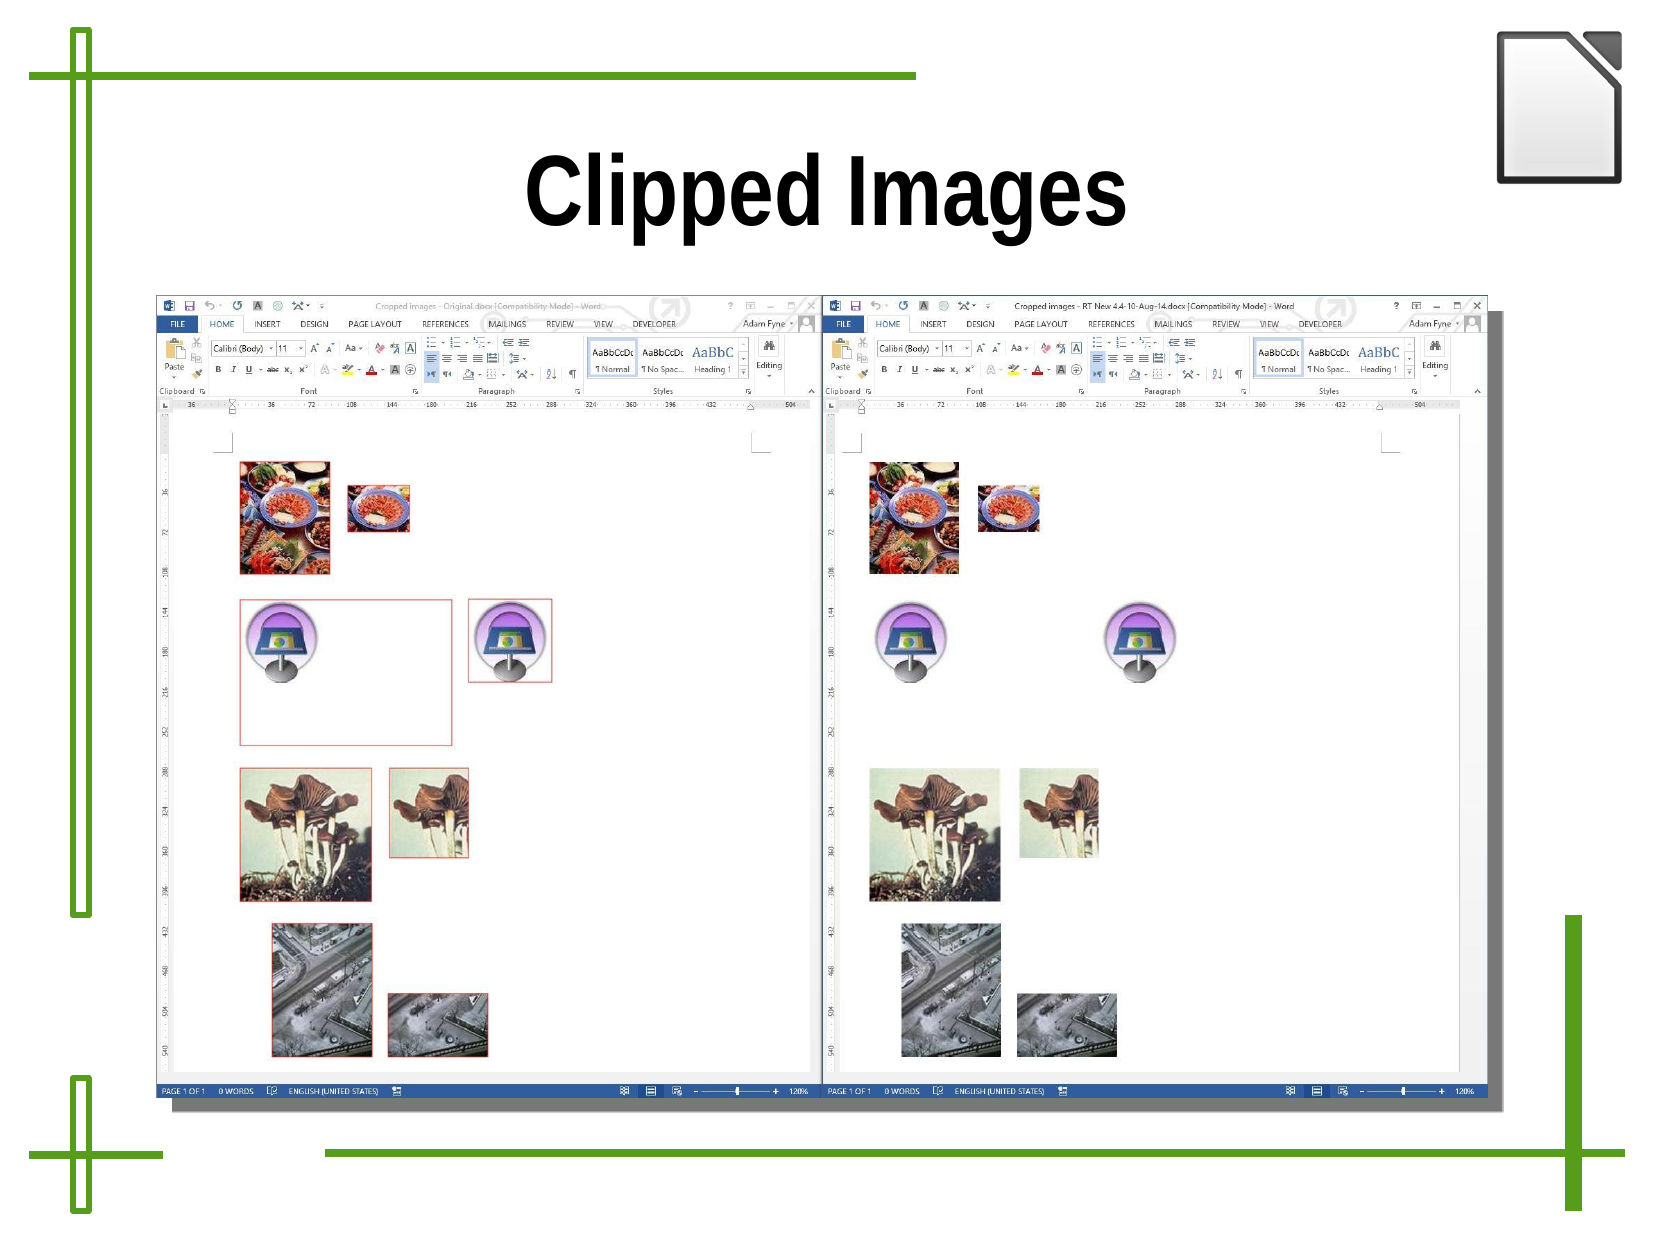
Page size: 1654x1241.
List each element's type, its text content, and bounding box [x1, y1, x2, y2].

picture [1494, 29, 1624, 186]
picture [156, 295, 1488, 1098]
title Clipped Images [118, 118, 1536, 260]
